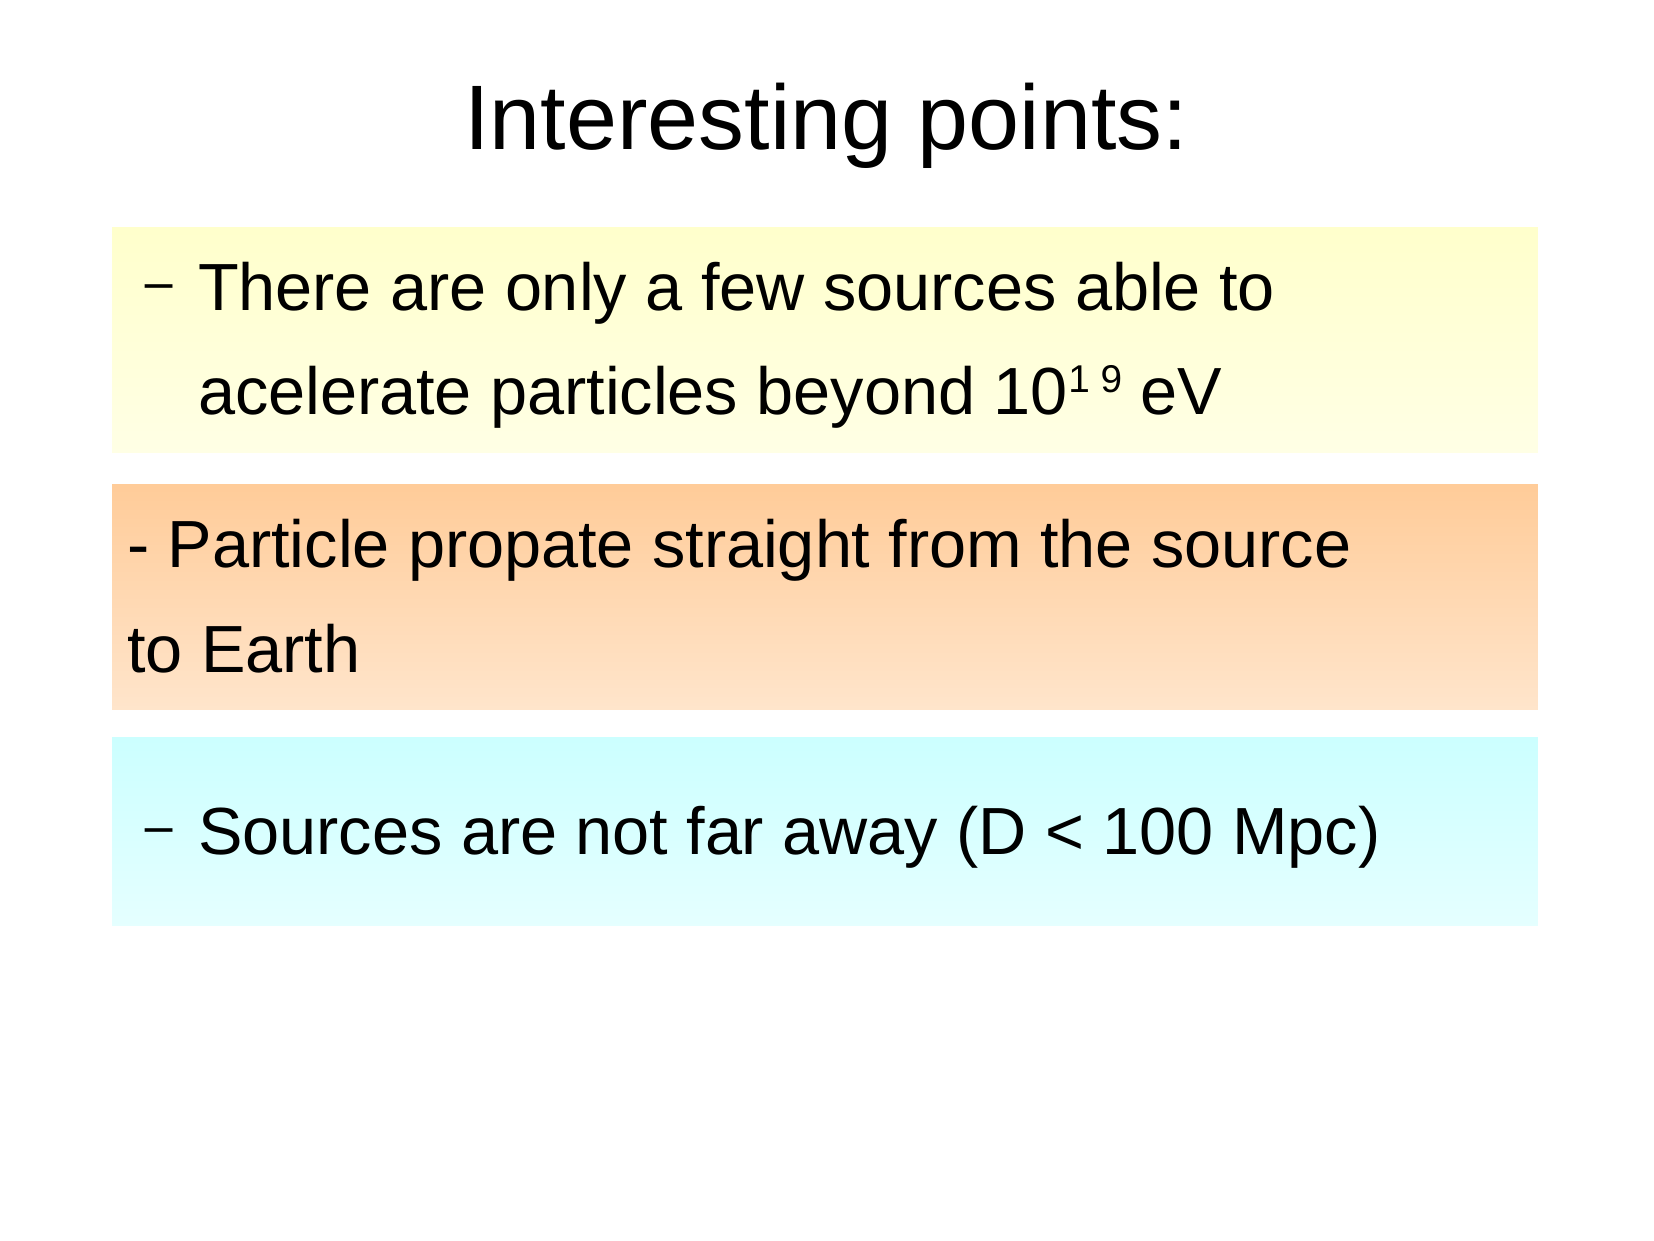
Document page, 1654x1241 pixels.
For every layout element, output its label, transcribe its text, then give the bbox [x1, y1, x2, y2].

text_box Sources are not far away (D < 100 Mpc) [112, 737, 1538, 926]
text_box - Particle propate straight from the source to Earth [112, 484, 1538, 710]
title Interesting points: [82, 13, 1571, 222]
text_box There are only a few sources able to acelerate particles beyond 101 9 eV [112, 227, 1538, 453]
